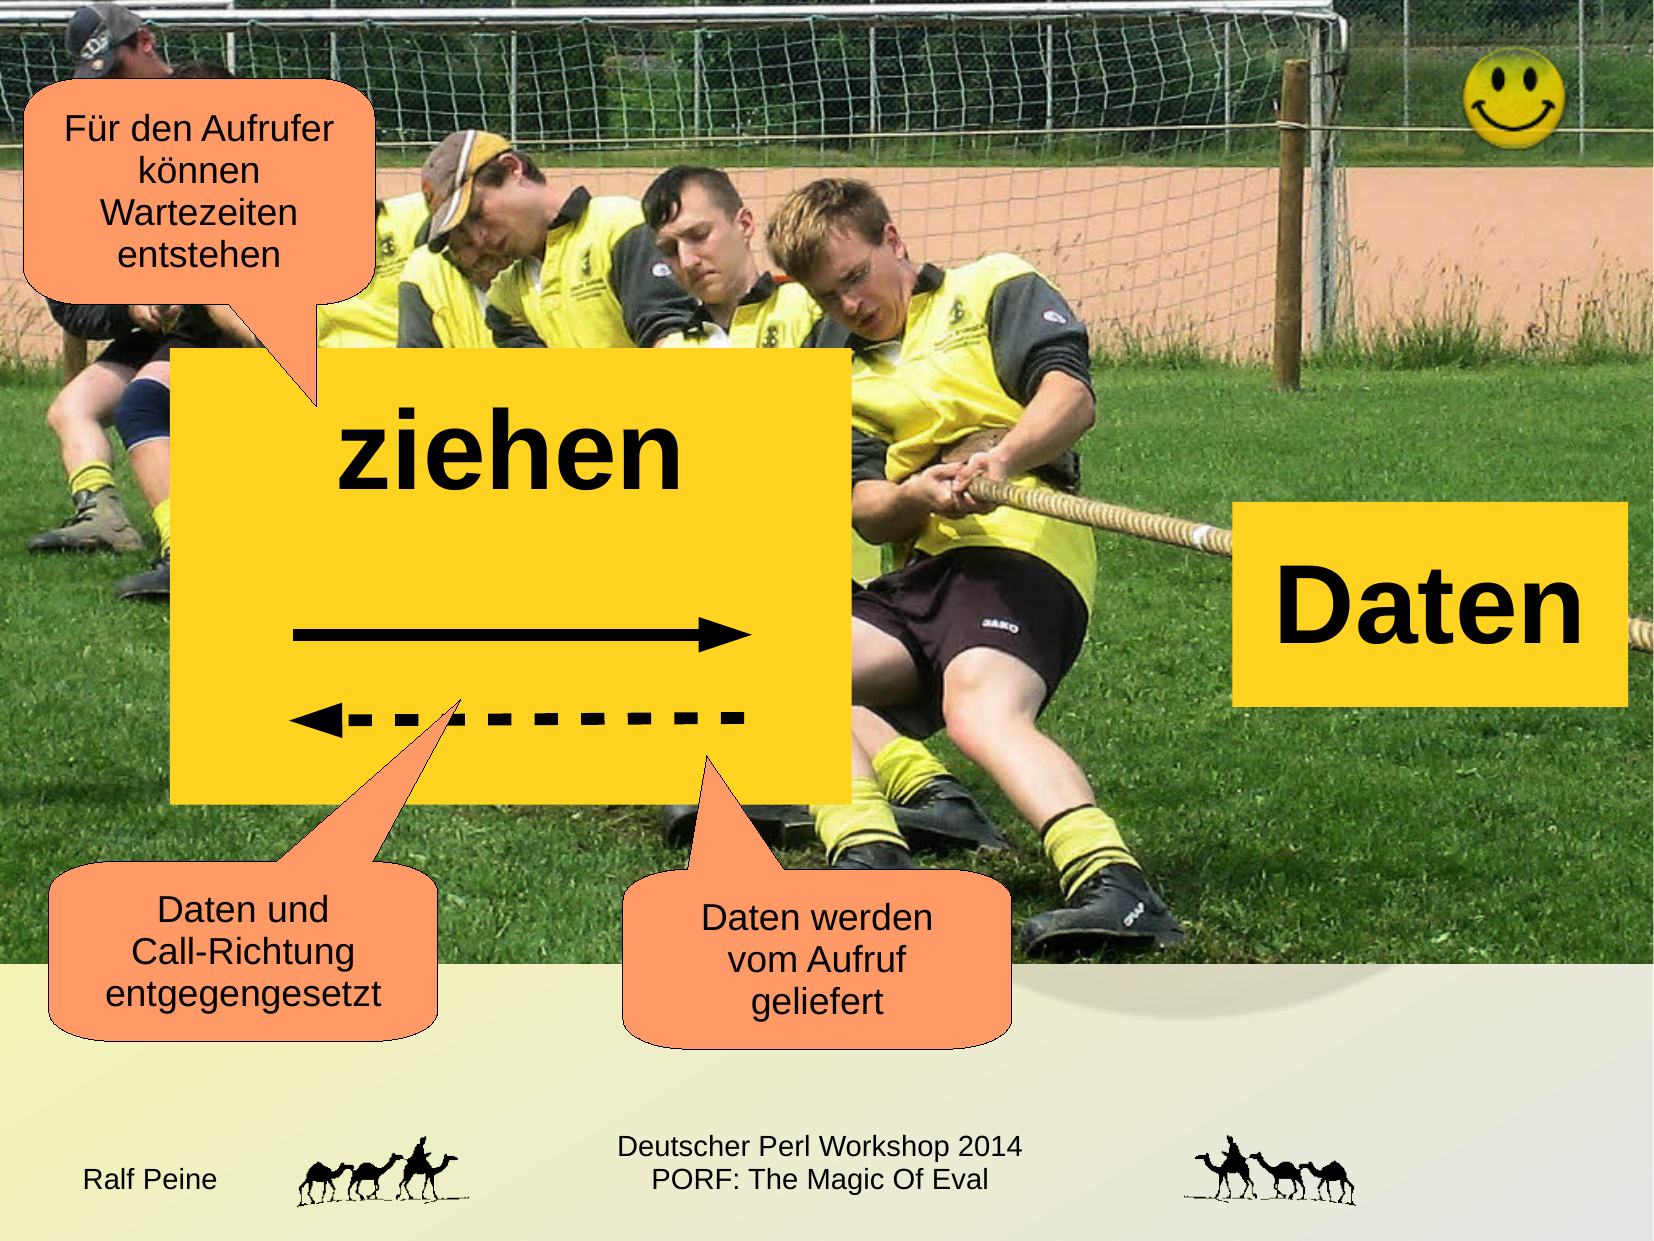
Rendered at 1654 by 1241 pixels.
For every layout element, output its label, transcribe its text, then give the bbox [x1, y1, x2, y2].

title ziehen [169, 348, 852, 805]
picture [1184, 1133, 1362, 1213]
title Daten [1232, 501, 1629, 707]
picture [0, 0, 1654, 1054]
text_box Daten werden vom Aufruf geliefert [622, 755, 1012, 1050]
picture [291, 1134, 469, 1214]
text_box Für den Aufrufer können Wartezeiten entstehen [23, 78, 376, 407]
text_box Daten und Call-Richtung entgegengesetzt [48, 699, 461, 1042]
